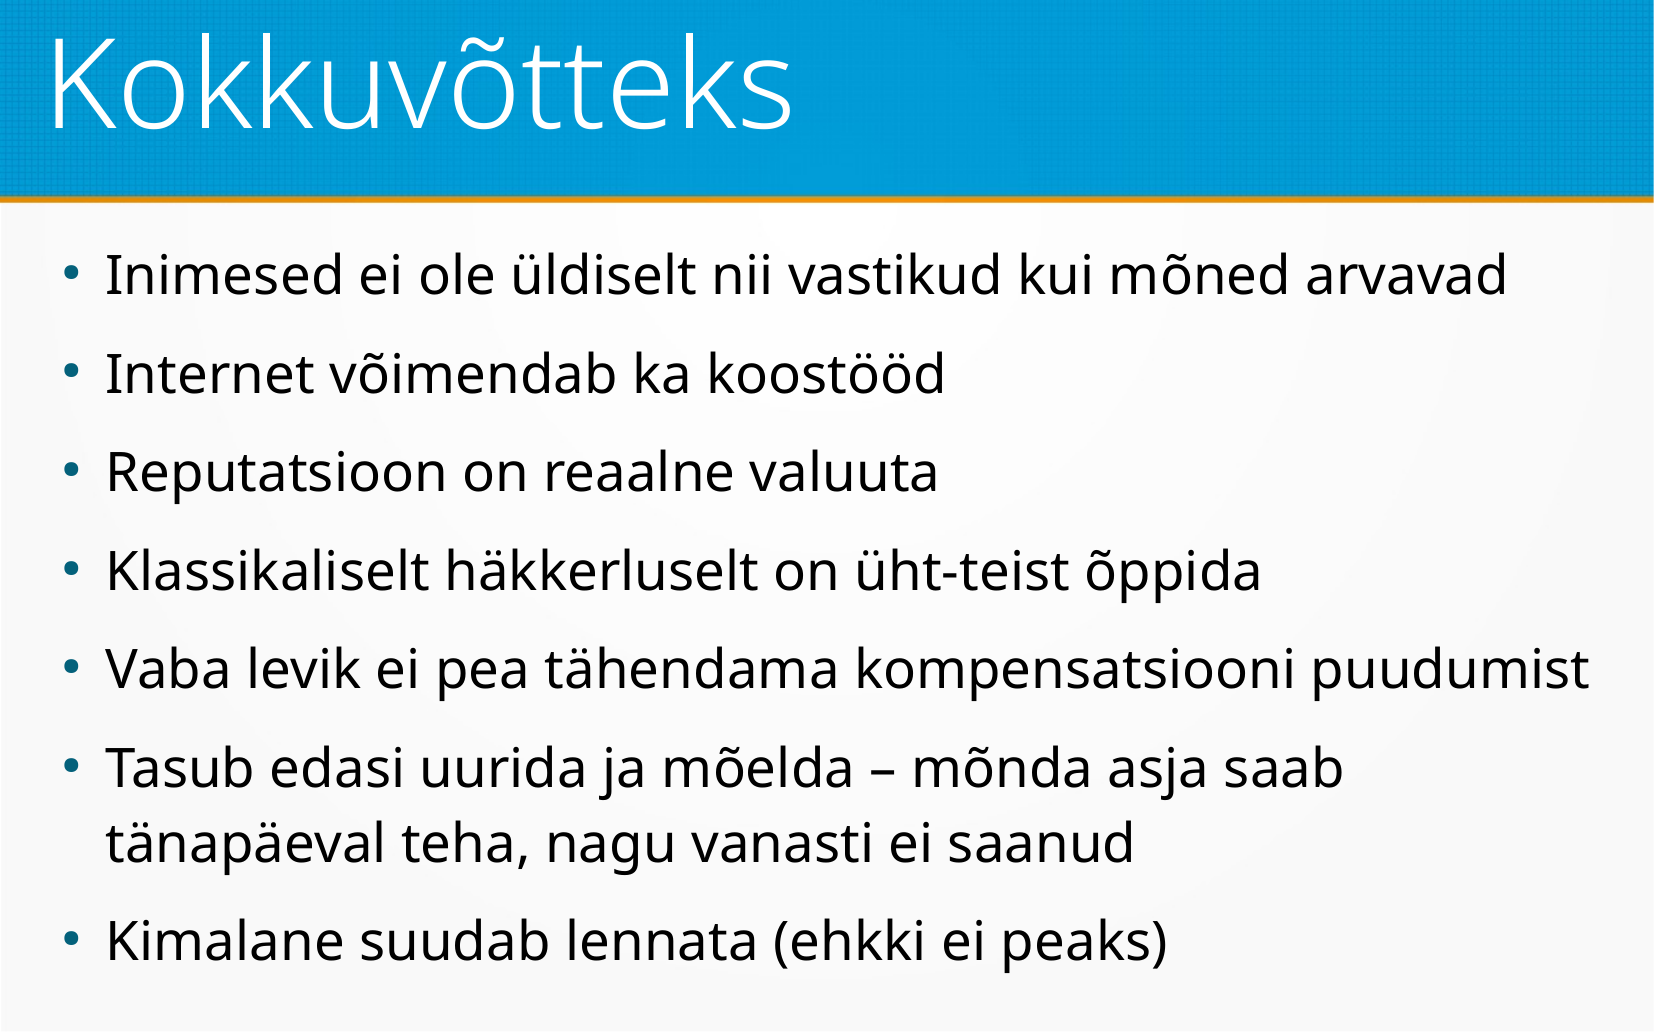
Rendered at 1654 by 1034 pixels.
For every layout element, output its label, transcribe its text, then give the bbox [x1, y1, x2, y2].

picture [0, 195, 1654, 1034]
title Kokkuvõtteks [43, 0, 1619, 166]
list Inimesed ei ole üldiselt nii vastikud kui mõned arvavad Internet võimendab ka koostööd Reputatsioon on reaalne valuuta Klassikaliselt häkkerluselt on üht-teist õppida Vaba levik ei pea tähendama kompensatsiooni puudumist Tasub edasi uurida ja mõelda – mõnda asja saab tänapäeval teha, nagu vanasti ei saanud Kimalane suudab lennata (ehkki ei peaks) [47, 236, 1607, 1002]
